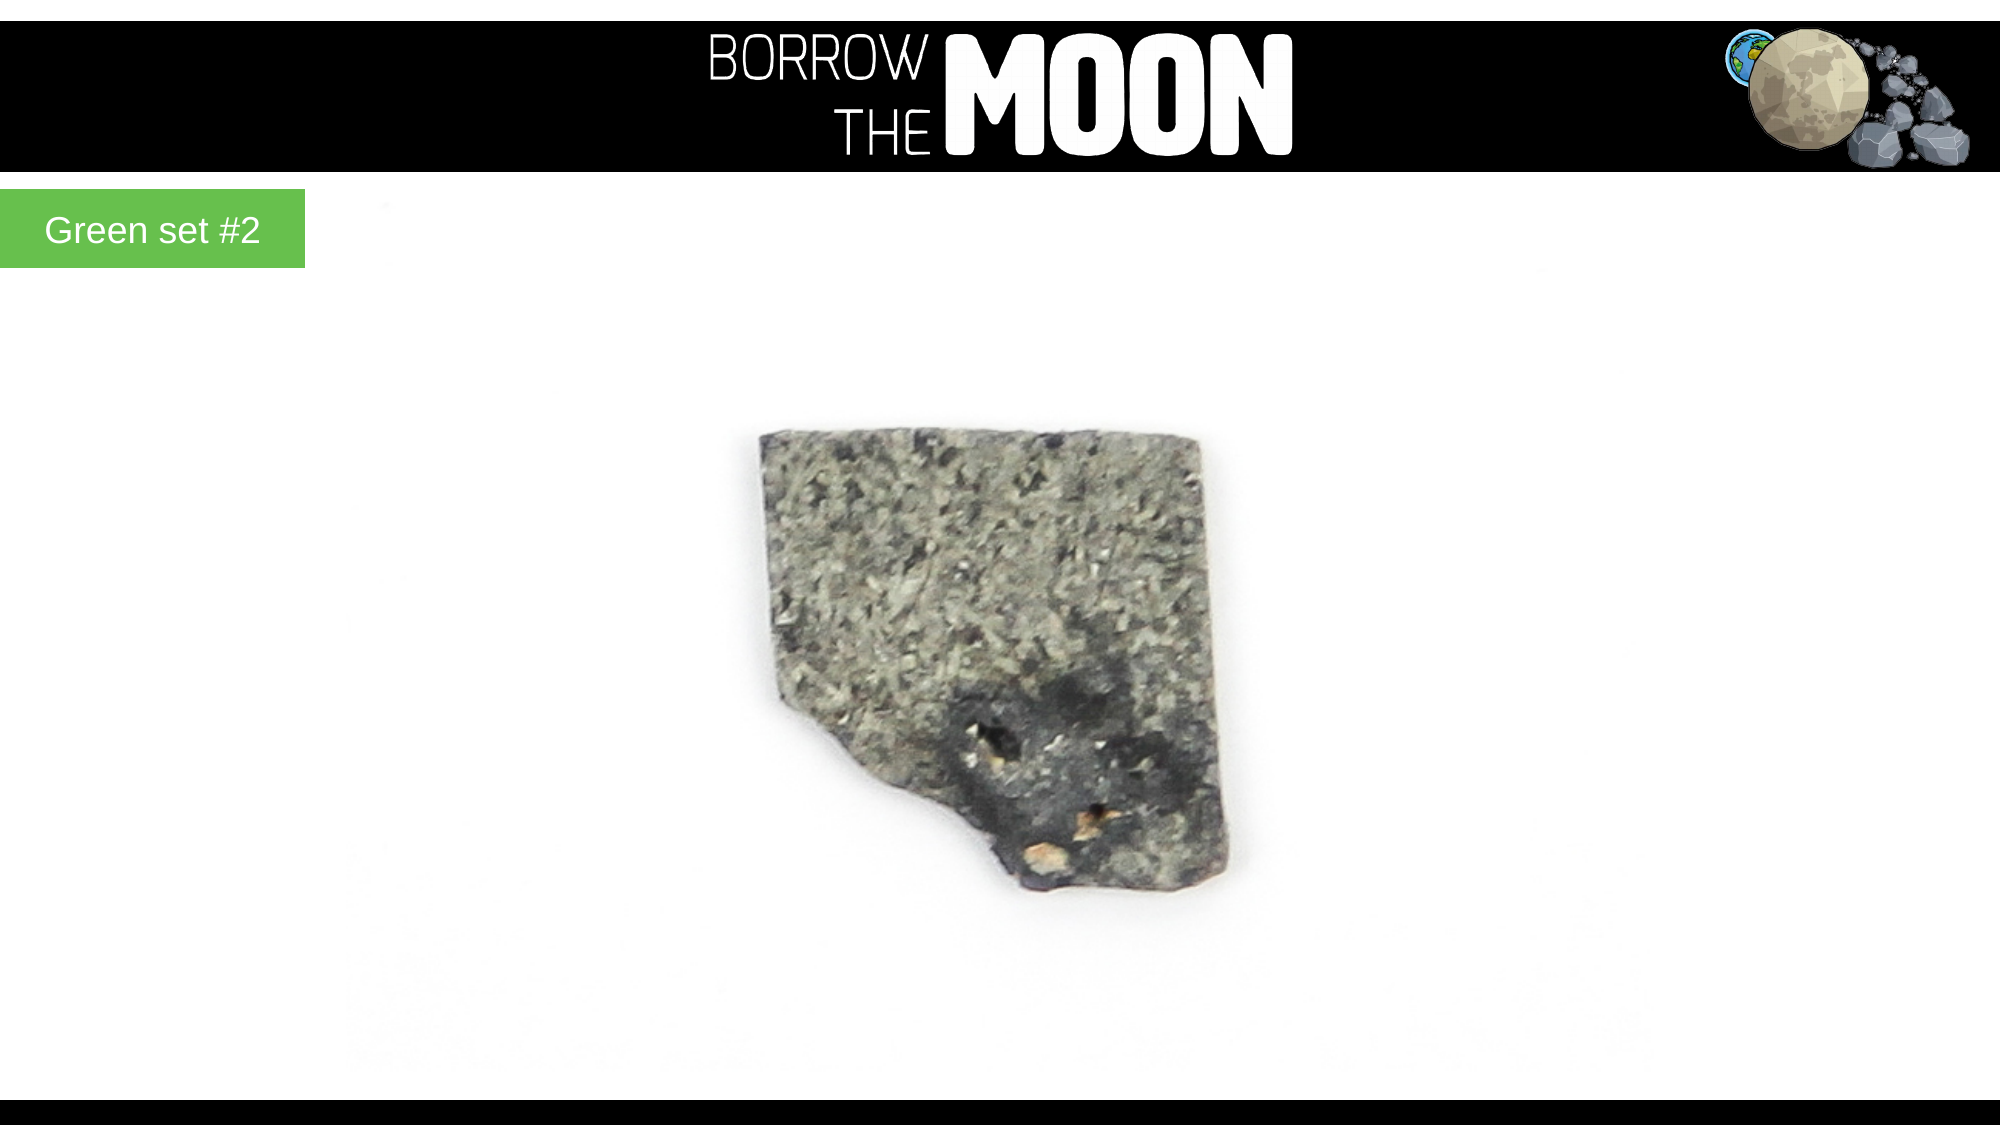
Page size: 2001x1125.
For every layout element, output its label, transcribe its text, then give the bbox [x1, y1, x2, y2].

picture [346, 201, 1654, 1072]
text_box Green set #2 [0, 189, 305, 268]
